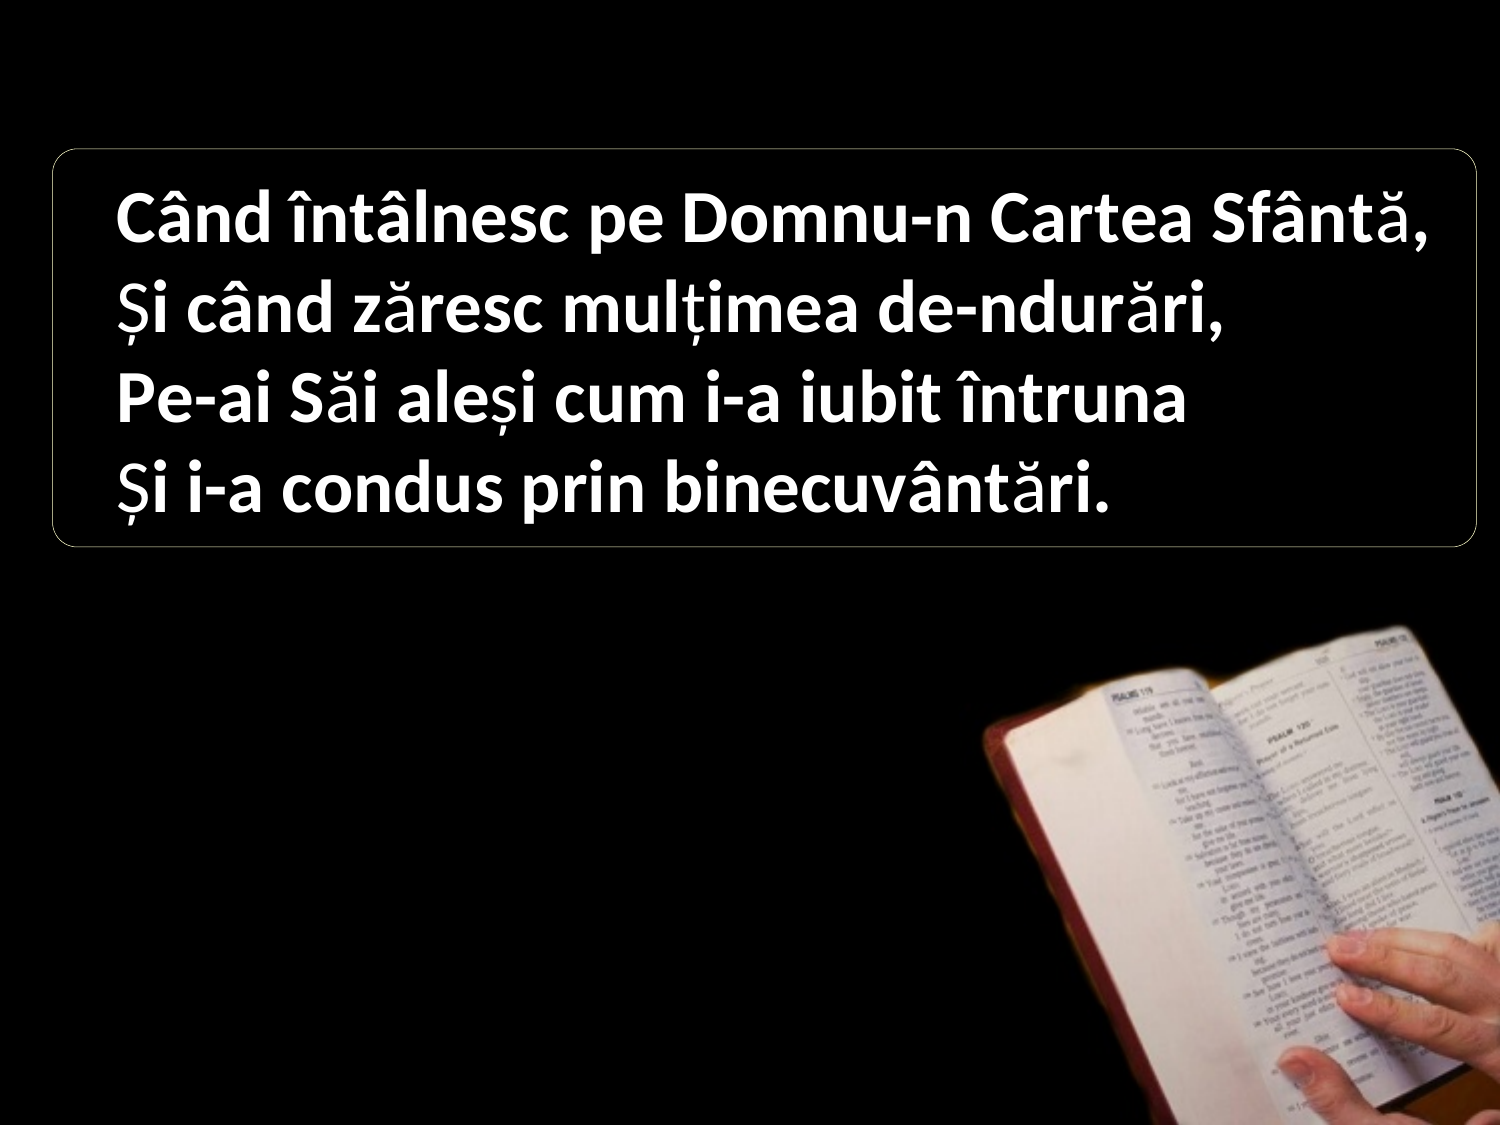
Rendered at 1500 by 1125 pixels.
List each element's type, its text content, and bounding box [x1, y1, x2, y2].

picture [0, 0, 1500, 1125]
text_box Când întâlnesc pe Domnu-n Cartea Sfântă, Şi când zăresc mulţimea de-ndurări, Pe-ai Săi aleşi cum i-a iubit întruna Şi i-a condus prin binecuvântări. [52, 148, 1477, 547]
